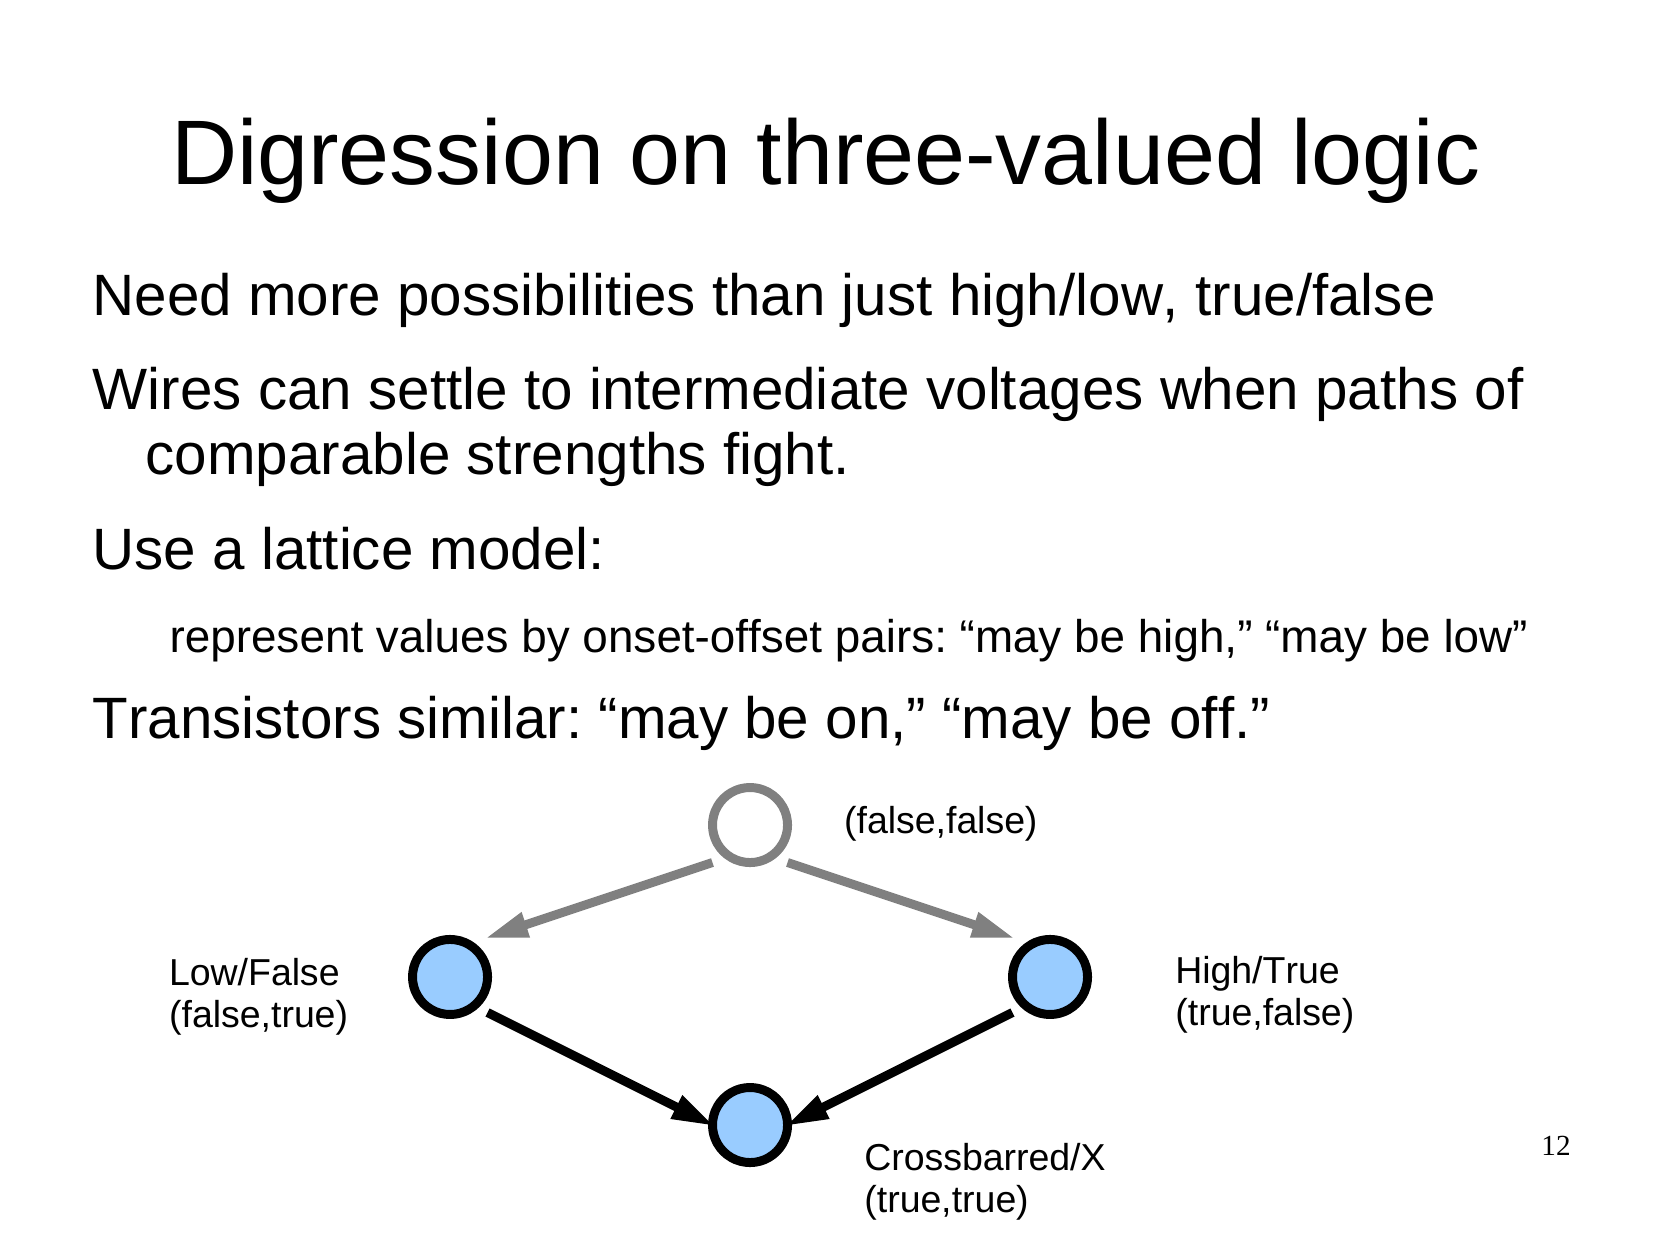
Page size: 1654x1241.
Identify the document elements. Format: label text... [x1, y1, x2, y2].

text_box Low/False (false,true) [150, 939, 368, 1048]
title Digression on three-valued logic [82, 56, 1571, 250]
text_box [712, 787, 788, 863]
text_box (false,false) [825, 787, 1058, 854]
text_box [1012, 939, 1088, 1015]
text_box [412, 939, 488, 1015]
list Need more possibilities than just high/low, true/false Wires can settle to intermediate voltages when paths of comparable strengths fight. Use a lattice model: represent values by onset-offset pairs: “may be high,” “may be low” Transistors similar: “may be on,” “may be off.” [75, 262, 1564, 752]
text_box High/True (true,false) [1156, 937, 1375, 1046]
text_box [712, 1087, 788, 1163]
text_box Crossbarred/X (true,true) [845, 1125, 1126, 1233]
